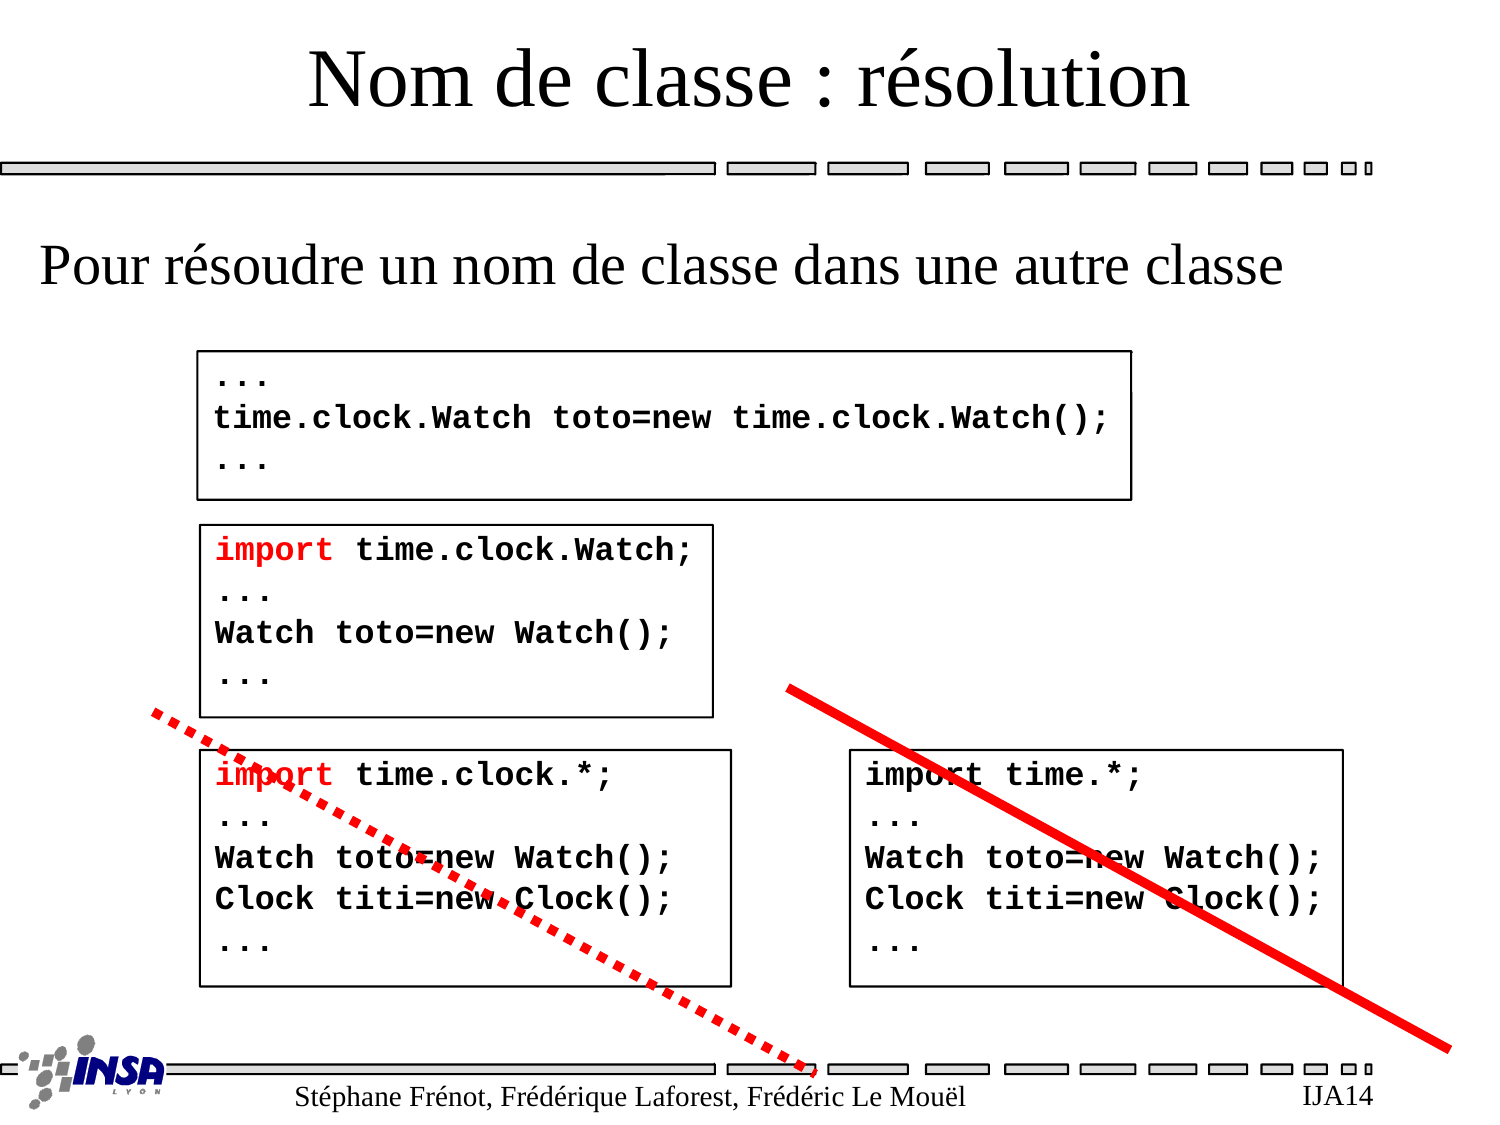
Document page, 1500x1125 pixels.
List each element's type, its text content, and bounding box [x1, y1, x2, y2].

text_box import time.clock.Watch; ... Watch toto=new Watch(); ... [200, 525, 710, 703]
text_box ... time.clock.Watch toto=new time.clock.Watch(); ... [197, 351, 1128, 488]
list Pour résoudre un nom de classe dans une autre classe [24, 224, 1500, 419]
text_box import time.*; ... Watch toto=new Watch(); Clock titi=new Clock(); ... [914, 750, 1340, 970]
title Nom de classe : résolution [112, 0, 1388, 175]
text_box import time.clock.*; ... Watch toto=new Watch(); Clock titi=new Clock(); ... [199, 750, 690, 970]
text_box import time.*; ... Watch toto=new Watch(); Clock titi=new Clock(); ... [849, 750, 1292, 970]
